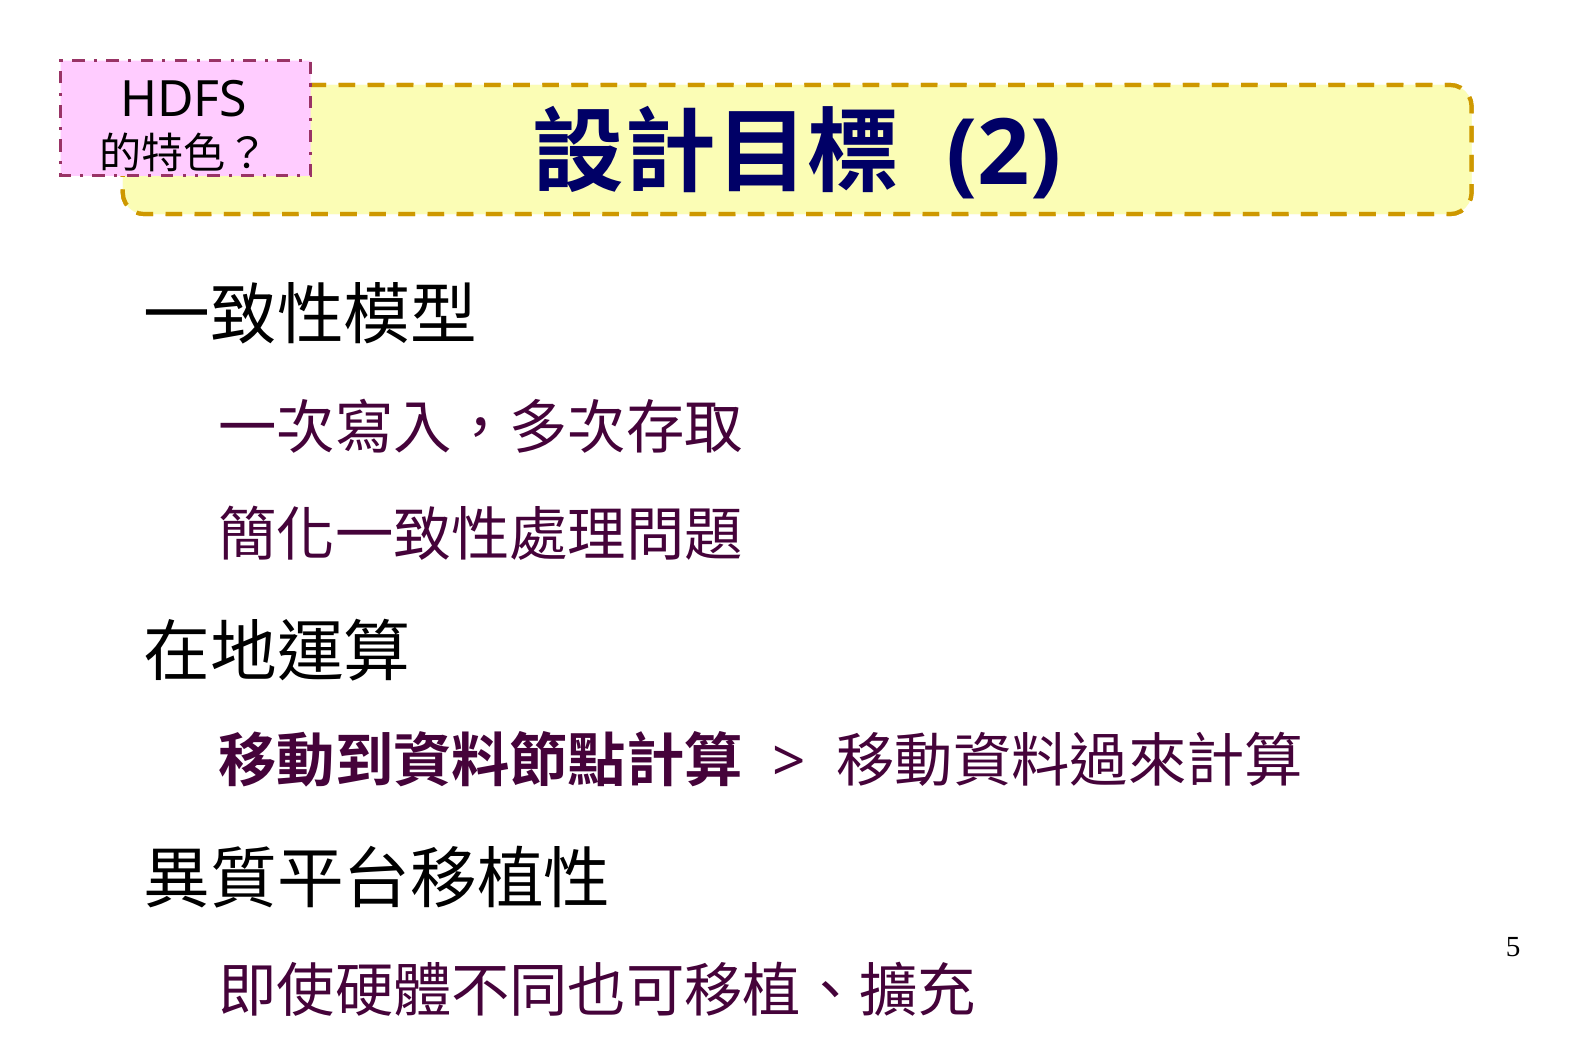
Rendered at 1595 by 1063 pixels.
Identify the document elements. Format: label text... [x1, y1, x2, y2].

text_box <編號> [1363, 919, 1536, 983]
title 設計目標 (2) [169, 82, 1425, 208]
text_box HDFS 的特色？ [58, 59, 309, 186]
list 一致性模型 一次寫入，多次存取 簡化一致性處理問題 在地運算 移動到資料節點計算 > 移動資料過來計算 異質平台移植性 即使硬體不同也可移植、擴充 [128, 243, 1465, 918]
